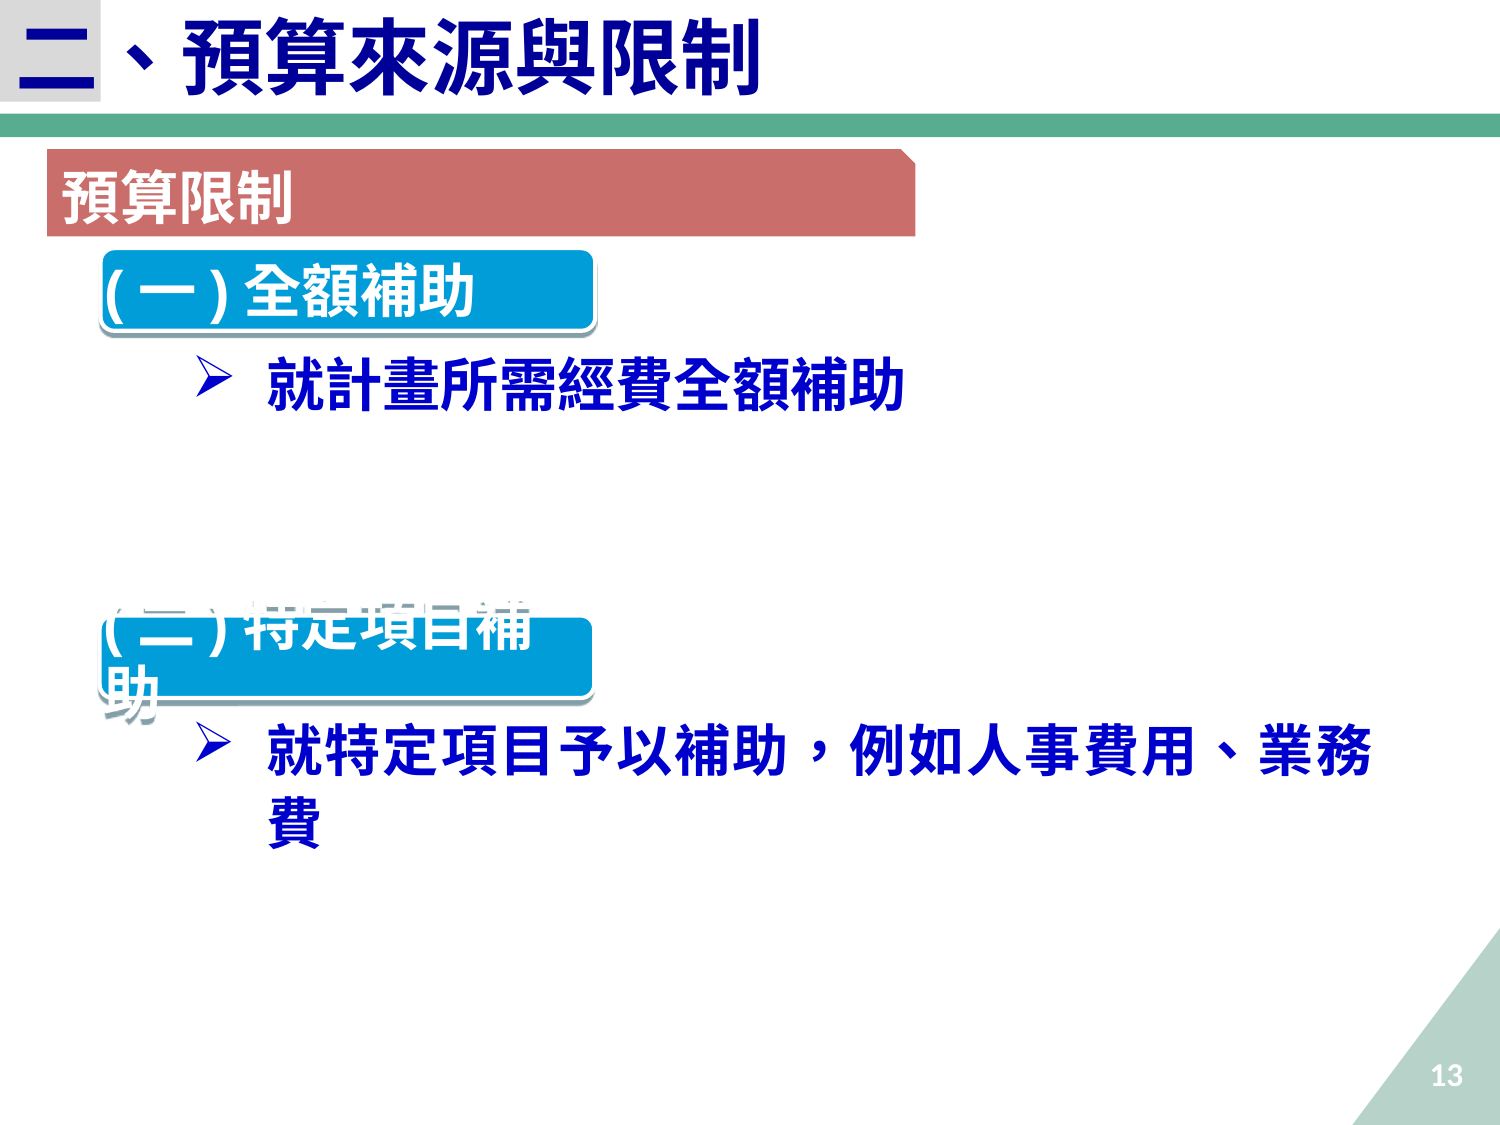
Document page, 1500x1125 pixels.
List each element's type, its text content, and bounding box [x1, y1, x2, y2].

text_box (二)特定項目補助 [432, 632, 459, 639]
text_box (一)全額補助 [100, 248, 596, 331]
text_box [0, 113, 1500, 138]
text_box 預算限制 [47, 149, 916, 237]
text_box [1352, 927, 1500, 1125]
text_box 二、預算來源與限制 [0, 0, 1465, 113]
slide_number <編號> [1128, 1042, 1478, 1103]
text_box 就計畫所需經費全額補助 就特定項目予以補助，例如人事費用、業務費 [0, 265, 1388, 1010]
text_box (二)特定項目補助 [99, 615, 595, 699]
text_box (二)特定項目補助 [432, 619, 459, 626]
